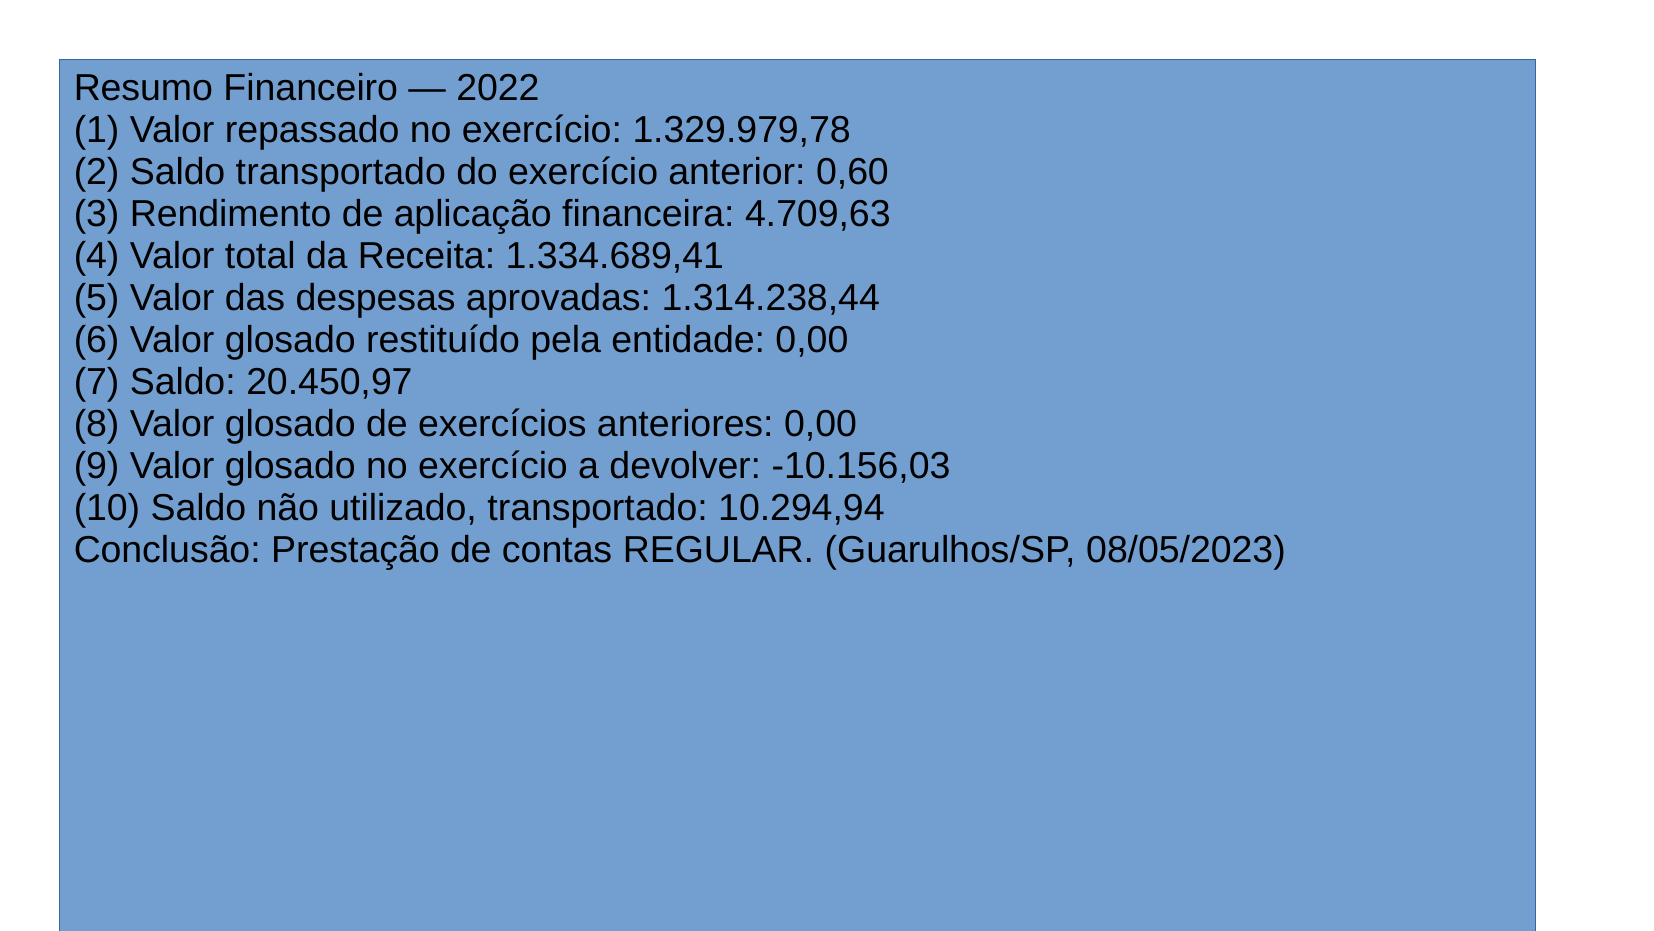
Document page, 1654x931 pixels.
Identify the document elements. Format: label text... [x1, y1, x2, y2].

text_box Resumo Financeiro — 2022 (1) Valor repassado no exercício: 1.329.979,78 (2) Saldo transportado do exercício anterior: 0,60 (3) Rendimento de aplicação financeira: 4.709,63 (4) Valor total da Receita: 1.334.689,41 (5) Valor das despesas aprovadas: 1.314.238,44 (6) Valor glosado restituído pela entidade: 0,00 (7) Saldo: 20.450,97 (8) Valor glosado de exercícios anteriores: 0,00 (9) Valor glosado no exercício a devolver: -10.156,03 (10) Saldo não utilizado, transportado: 10.294,94 Conclusão: Prestação de contas REGULAR. (Guarulhos/SP, 08/05/2023) [59, 59, 1536, 931]
